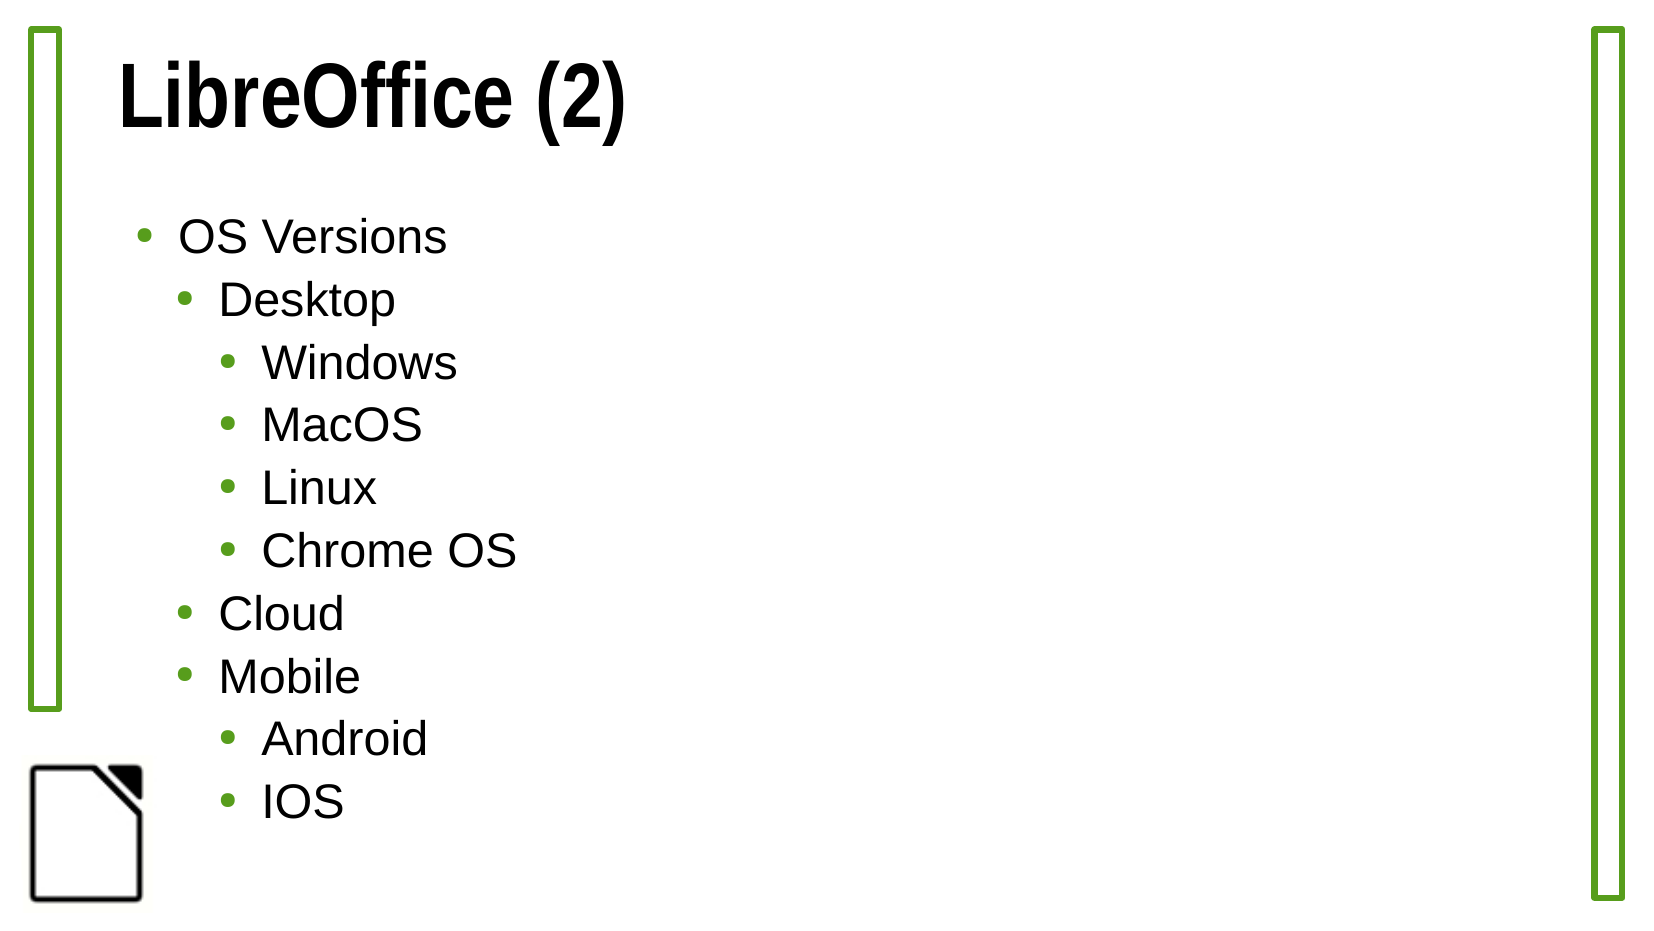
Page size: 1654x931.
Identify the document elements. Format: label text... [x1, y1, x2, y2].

picture [9, 755, 166, 913]
list OS Versions Desktop Windows MacOS Linux Chrome OS Cloud Mobile Android IOS [118, 209, 1536, 830]
title LibreOffice (2) [118, 35, 1536, 154]
